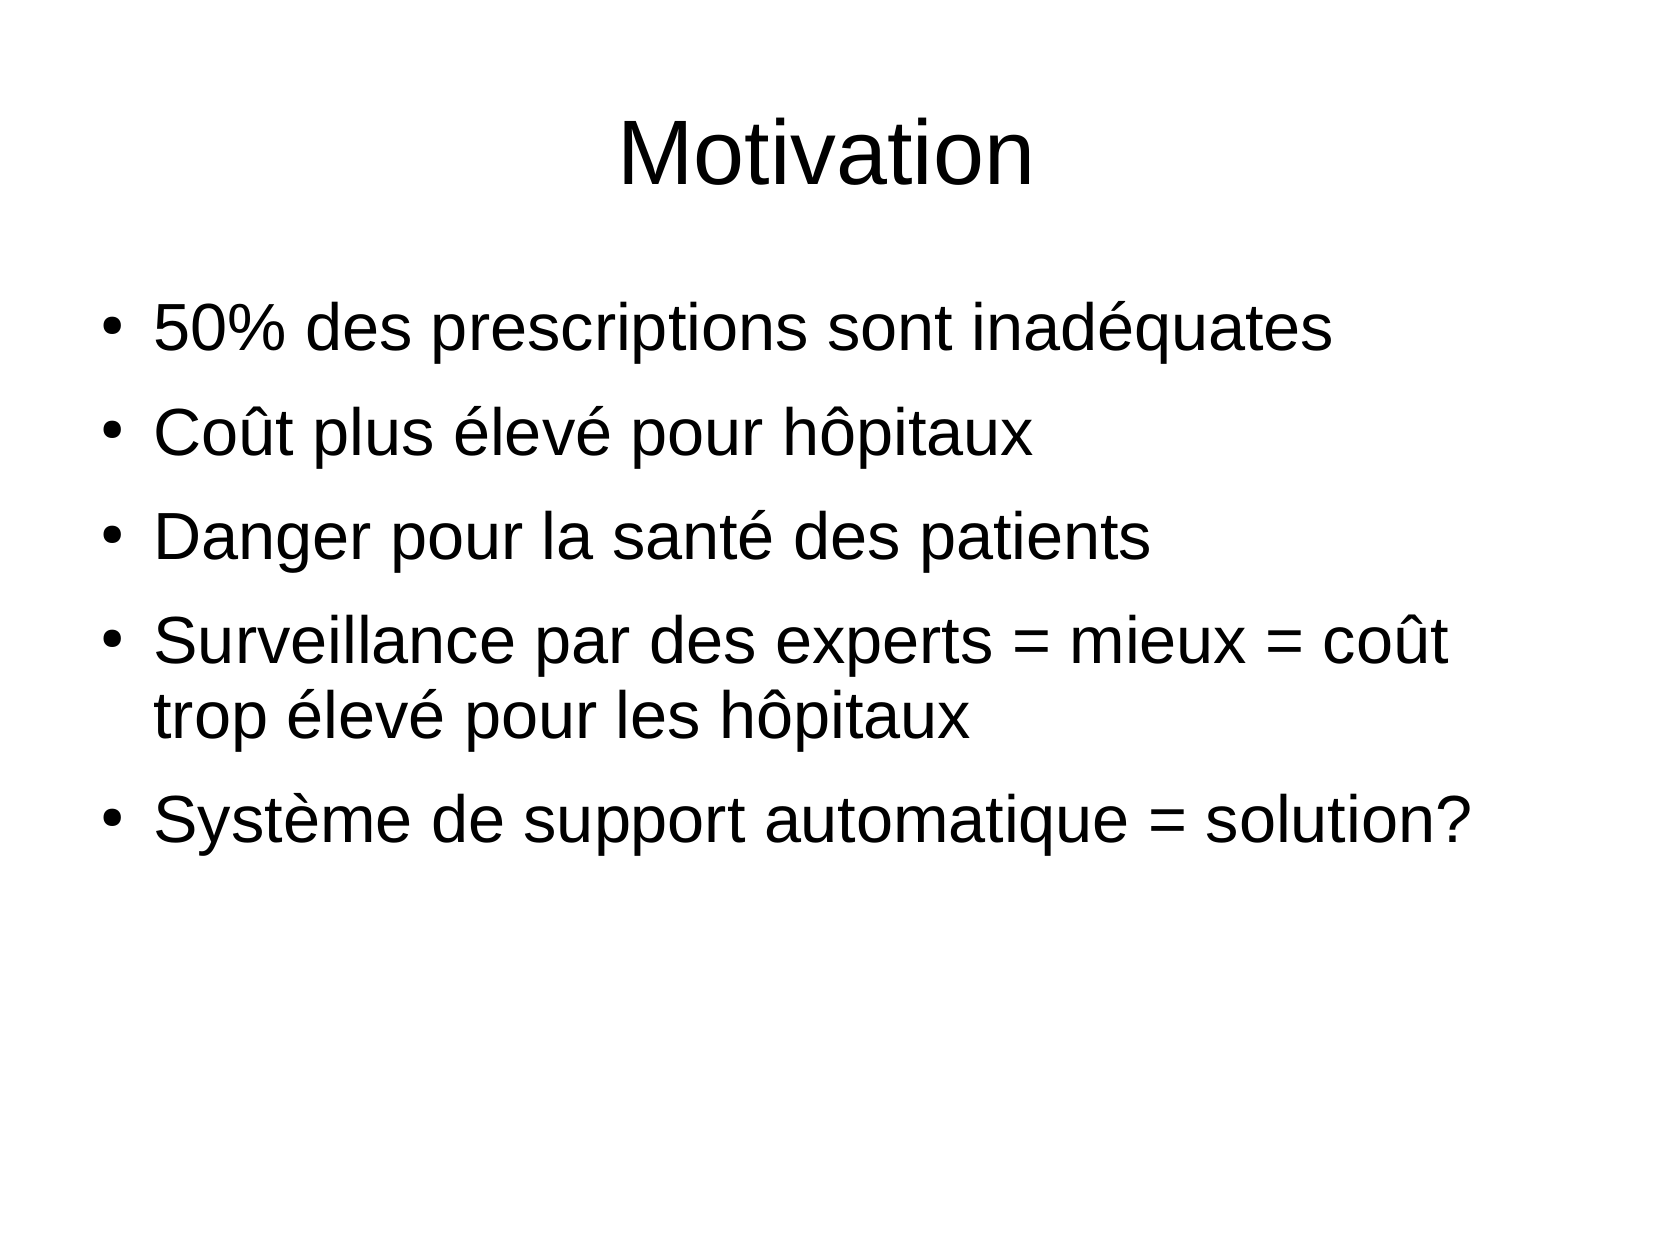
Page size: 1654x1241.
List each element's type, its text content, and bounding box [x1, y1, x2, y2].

list 50% des prescriptions sont inadéquates Coût plus élevé pour hôpitaux Danger pour la santé des patients Surveillance par des experts = mieux = coût trop élevé pour les hôpitaux Système de support automatique = solution? [82, 290, 1571, 1010]
title Motivation [82, 49, 1571, 257]
